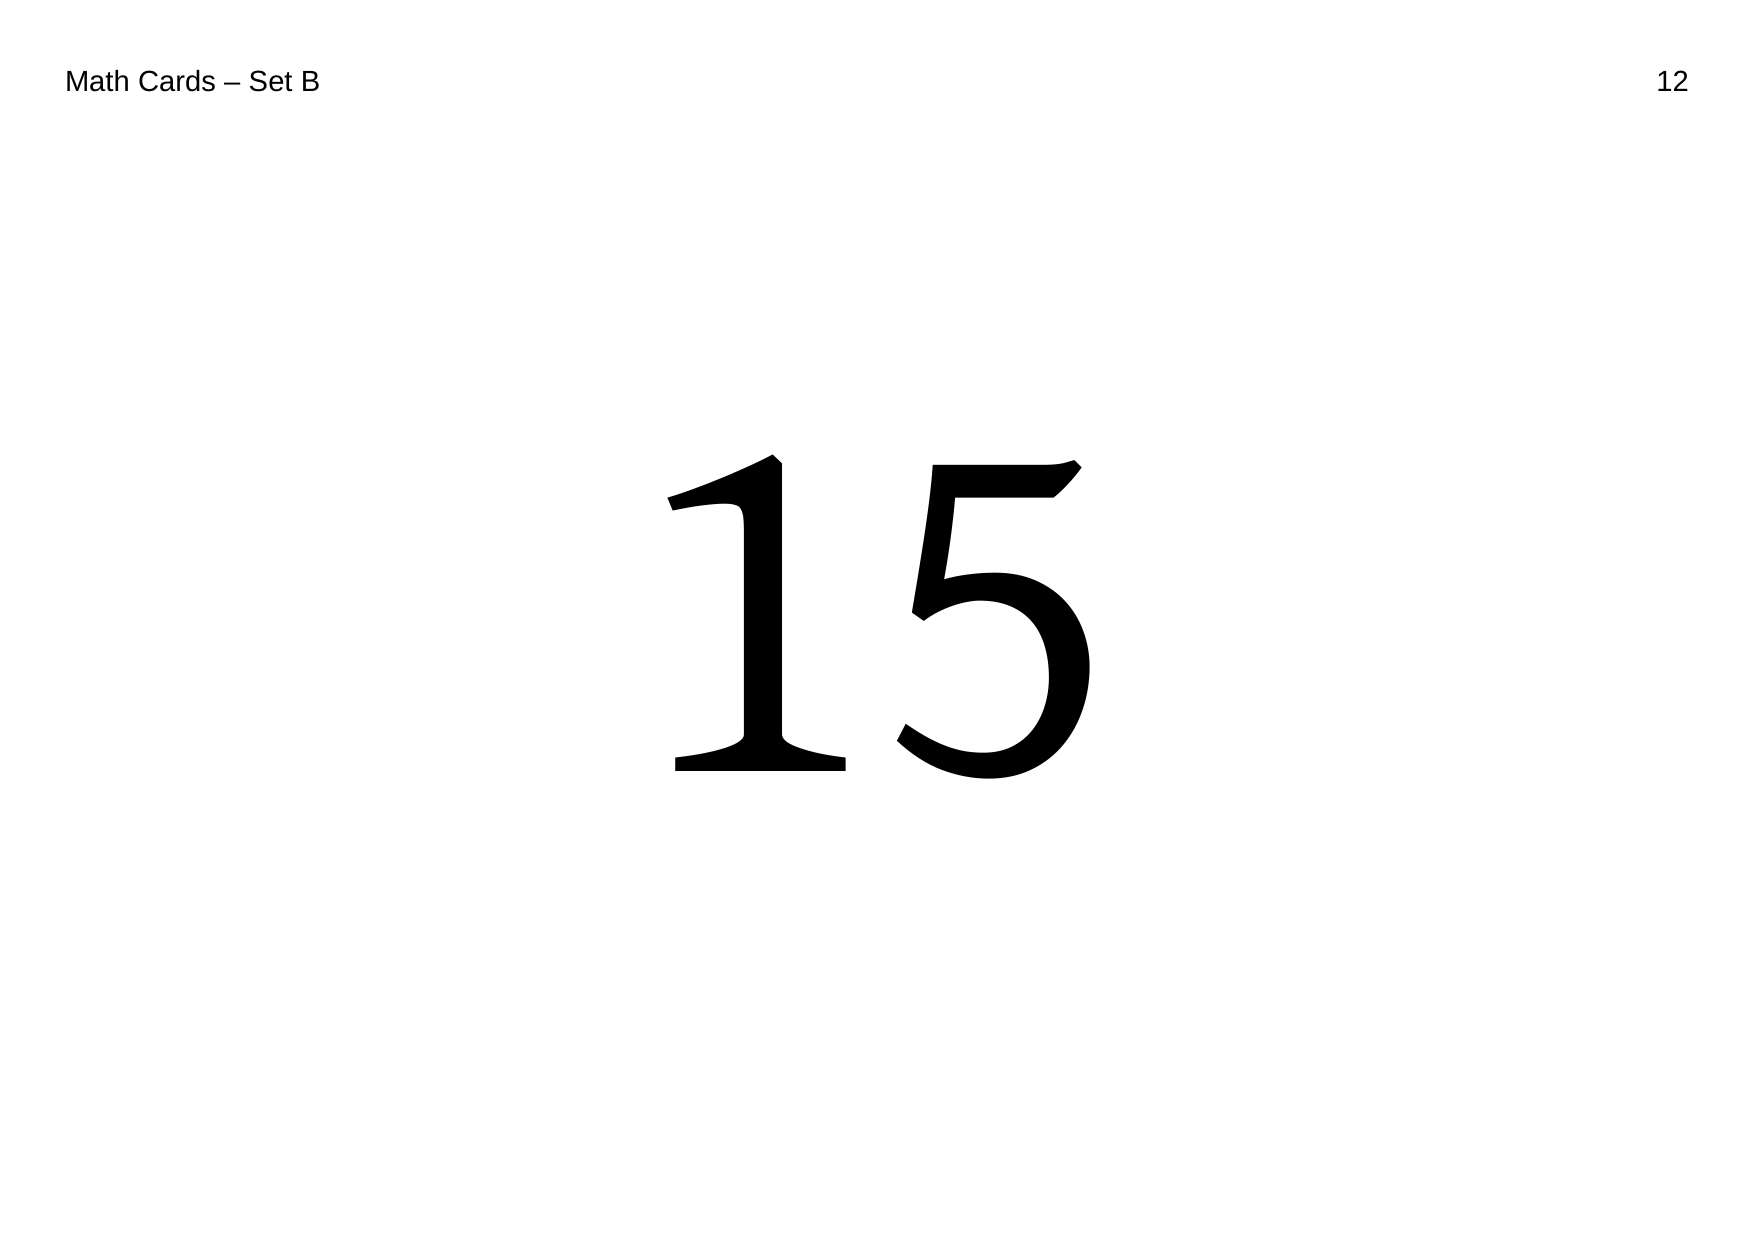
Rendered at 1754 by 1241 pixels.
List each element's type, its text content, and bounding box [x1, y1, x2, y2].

text_box 15 [626, 318, 1128, 922]
text_box Math Cards – Set B [59, 59, 328, 104]
text_box 12 [1650, 59, 1695, 104]
